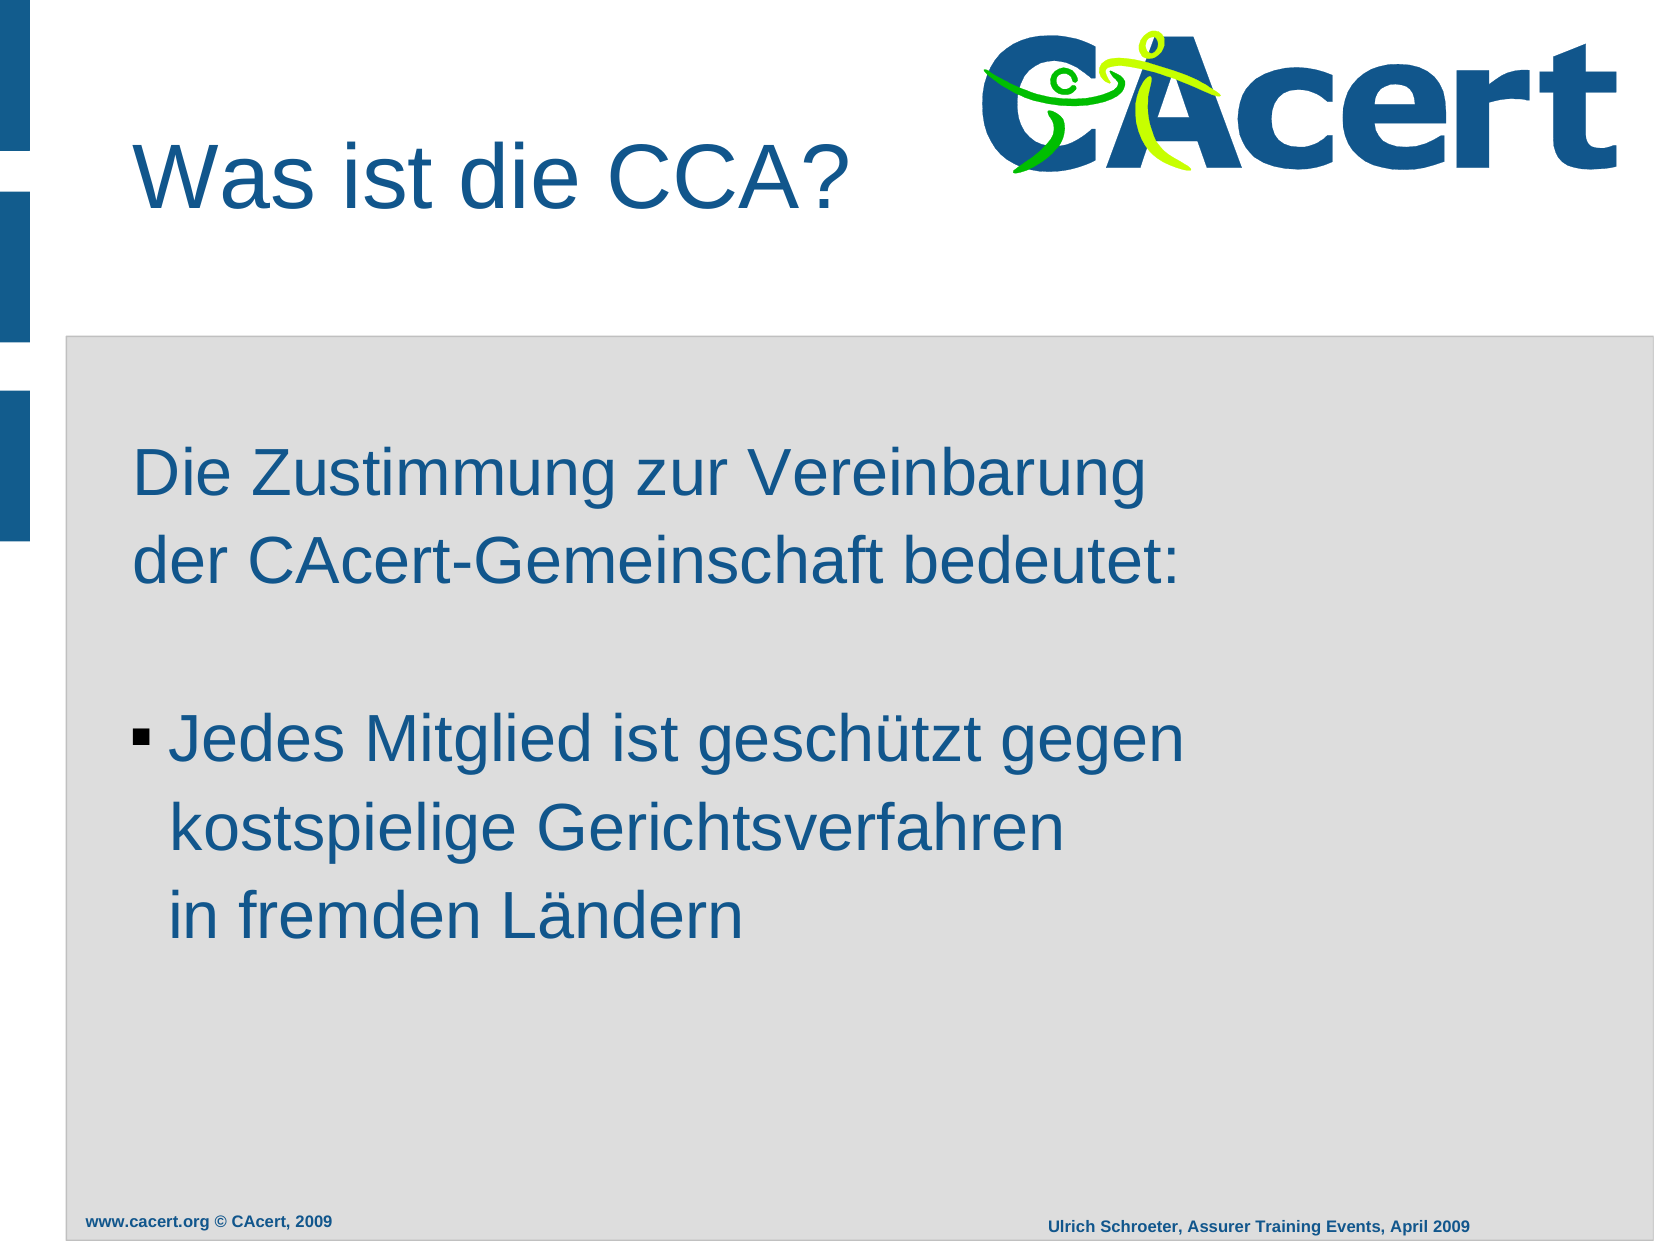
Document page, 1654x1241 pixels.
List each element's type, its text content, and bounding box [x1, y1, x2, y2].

text_box Die Zustimmung zur Vereinbarung der CAcert-Gemeinschaft bedeutet: Jedes Mitglied ist geschützt gegen kostspielige Gerichtsverfahren in fremden Ländern [118, 413, 1597, 961]
text_box Was ist die CCA? [118, 118, 868, 236]
